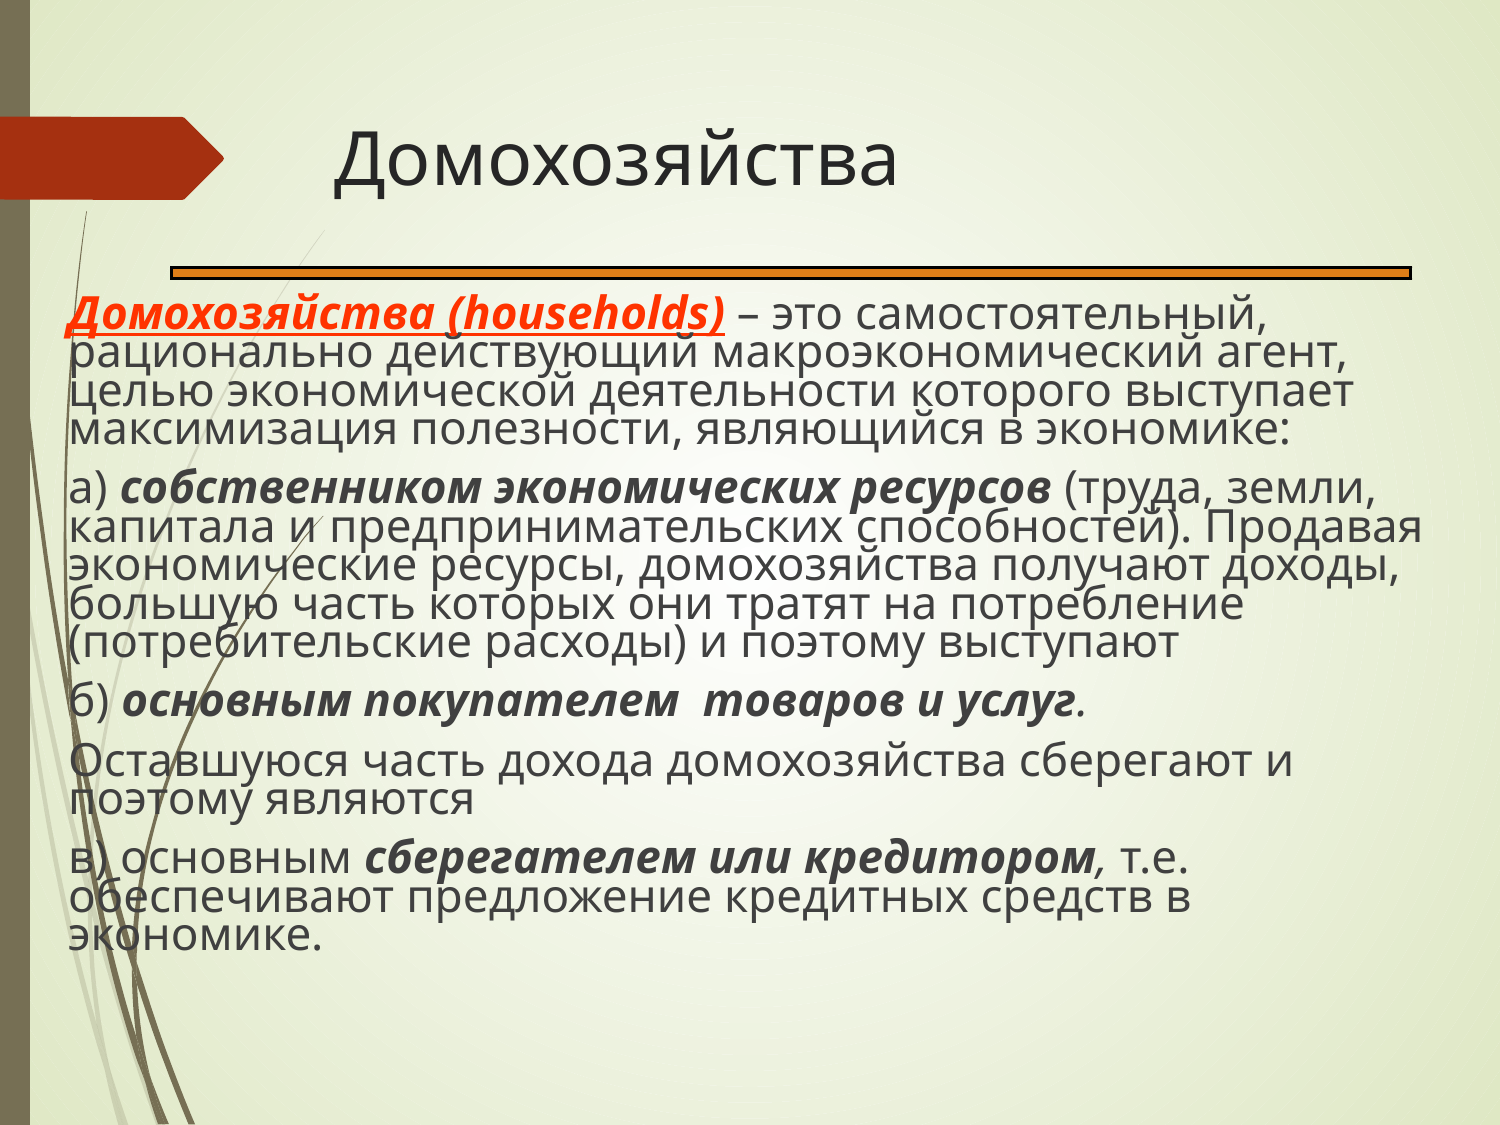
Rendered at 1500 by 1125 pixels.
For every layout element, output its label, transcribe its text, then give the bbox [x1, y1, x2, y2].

list Домохозяйства (households) – это самостоятельный, рационально действующий макроэкономический агент, целью экономической деятельности которого выступает максимизация полезности, являющийся в экономике: а) собственником экономических ресурсов (труда, земли, капитала и предпринимательских способностей). Продавая экономические ресурсы, домохозяйства получают доходы, большую часть которых они тратят на потребление (потребительские расходы) и поэтому выступают б) основным покупателем товаров и услуг. Оставшуюся часть дохода домохозяйства сберегают и поэтому являются в) основным сберегателем или кредитором, т.е. обеспечивают предложение кредитных средств в экономике. [53, 290, 1447, 1024]
title Домохозяйства [319, 102, 1400, 290]
